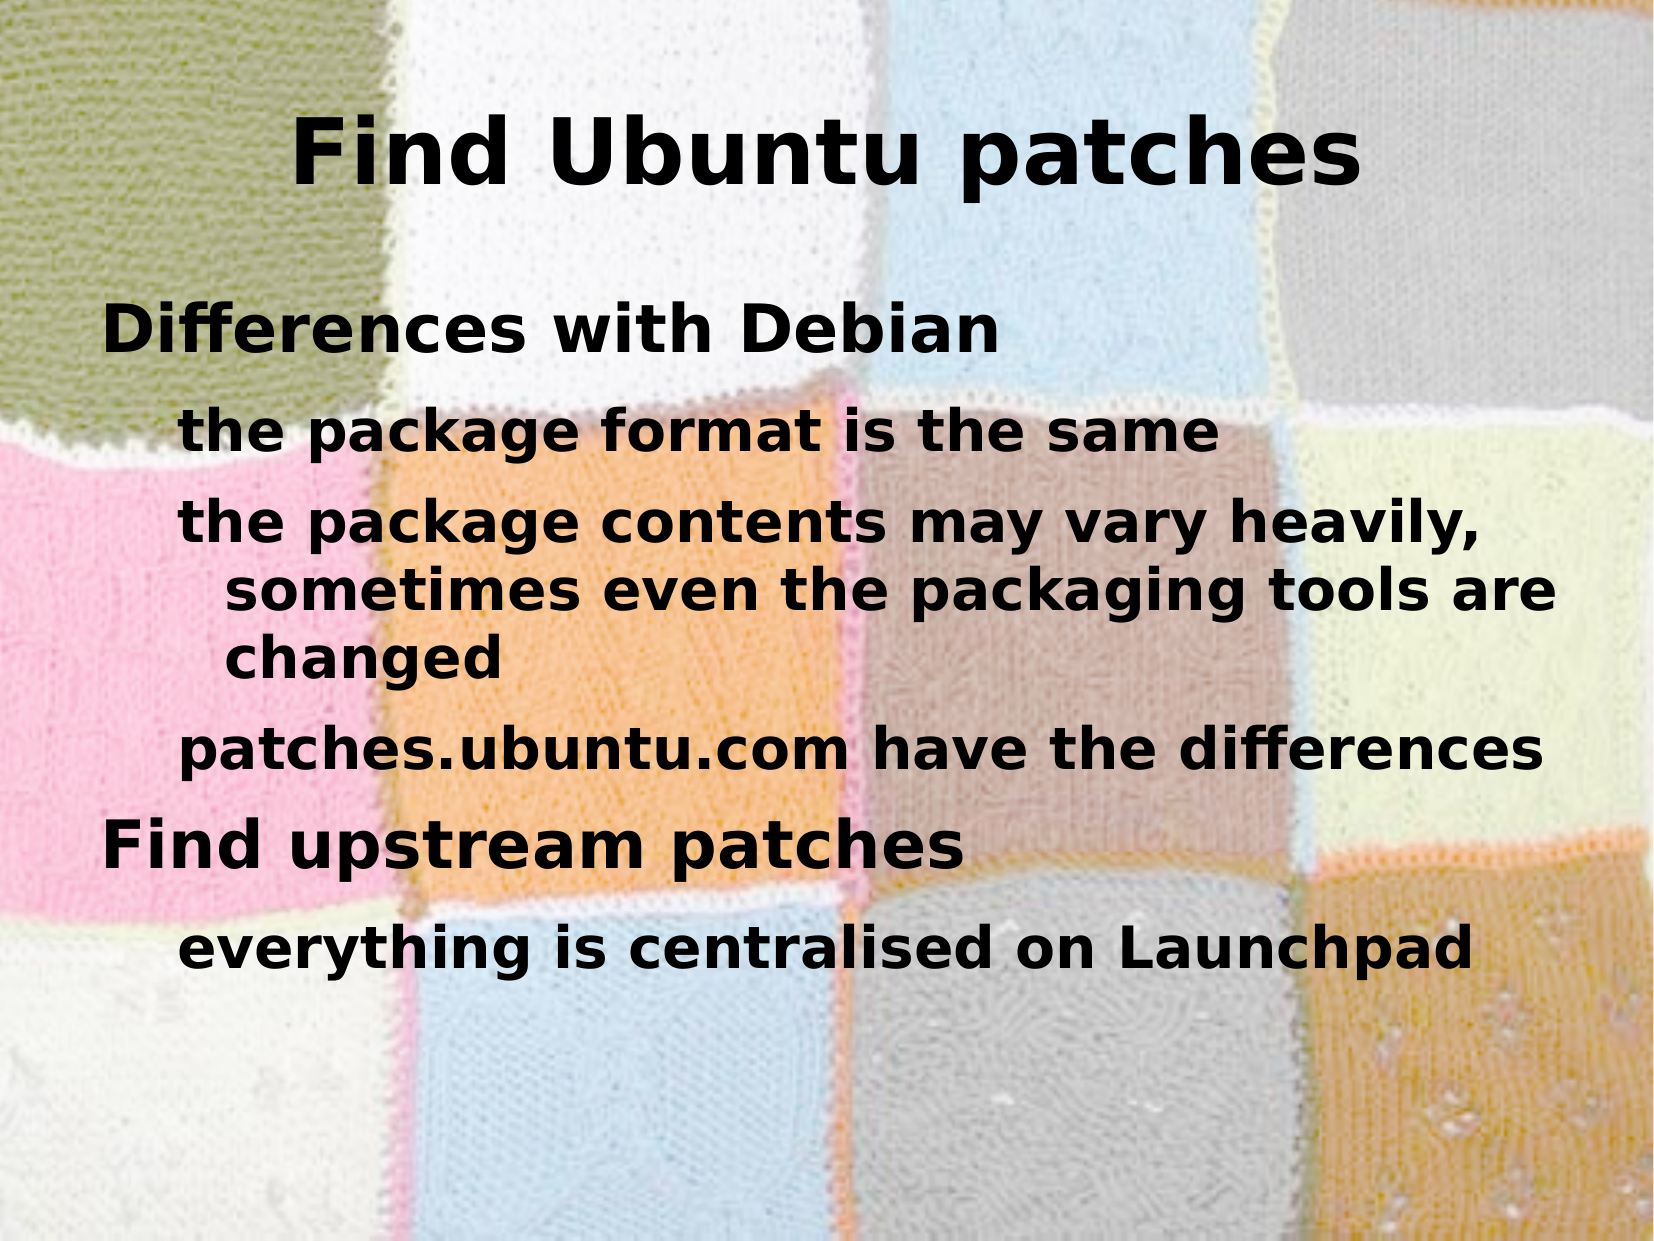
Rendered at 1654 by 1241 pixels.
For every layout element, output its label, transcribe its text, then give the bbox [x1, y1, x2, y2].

picture [0, 0, 1654, 1241]
list Differences with Debian the package format is the same the package contents may vary heavily, sometimes even the packaging tools are changed patches.ubuntu.com have the differences Find upstream patches everything is centralised on Launchpad [82, 290, 1571, 1094]
title Find Ubuntu patches [82, 56, 1571, 250]
